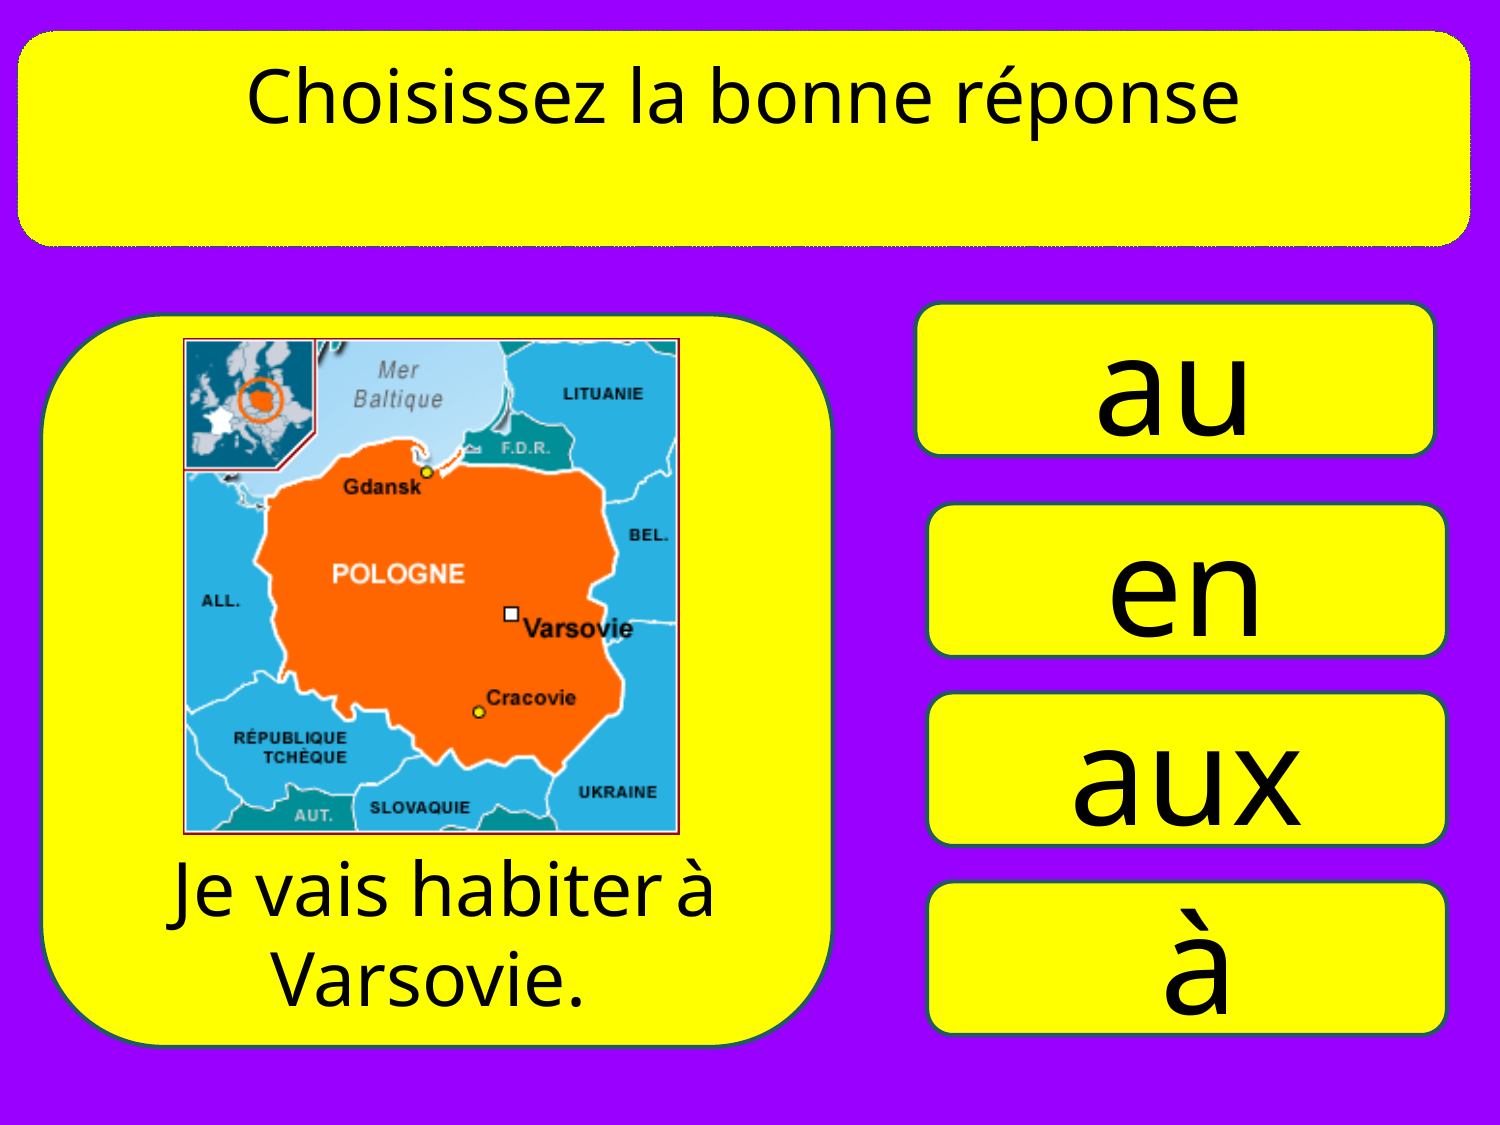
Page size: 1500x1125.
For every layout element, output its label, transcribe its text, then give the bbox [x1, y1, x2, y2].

text_box au [974, 290, 1376, 471]
text_box [1376, 302, 1436, 457]
text_box [41, 314, 833, 834]
text_box [99, 1029, 775, 1047]
text_box Je vais habiter Varsovie. [0, 834, 857, 1029]
text_box Choisissez la bonne réponse [17, 30, 1471, 247]
picture [183, 338, 680, 835]
text_box à [997, 869, 1400, 1050]
text_box à [596, 834, 798, 939]
text_box [927, 692, 986, 847]
text_box [1388, 692, 1447, 847]
text_box [927, 881, 997, 1036]
text_box [915, 302, 974, 457]
text_box [1400, 881, 1447, 1036]
text_box [1388, 503, 1447, 658]
text_box en [986, 491, 1388, 672]
text_box aux [986, 680, 1388, 861]
text_box [927, 503, 986, 658]
